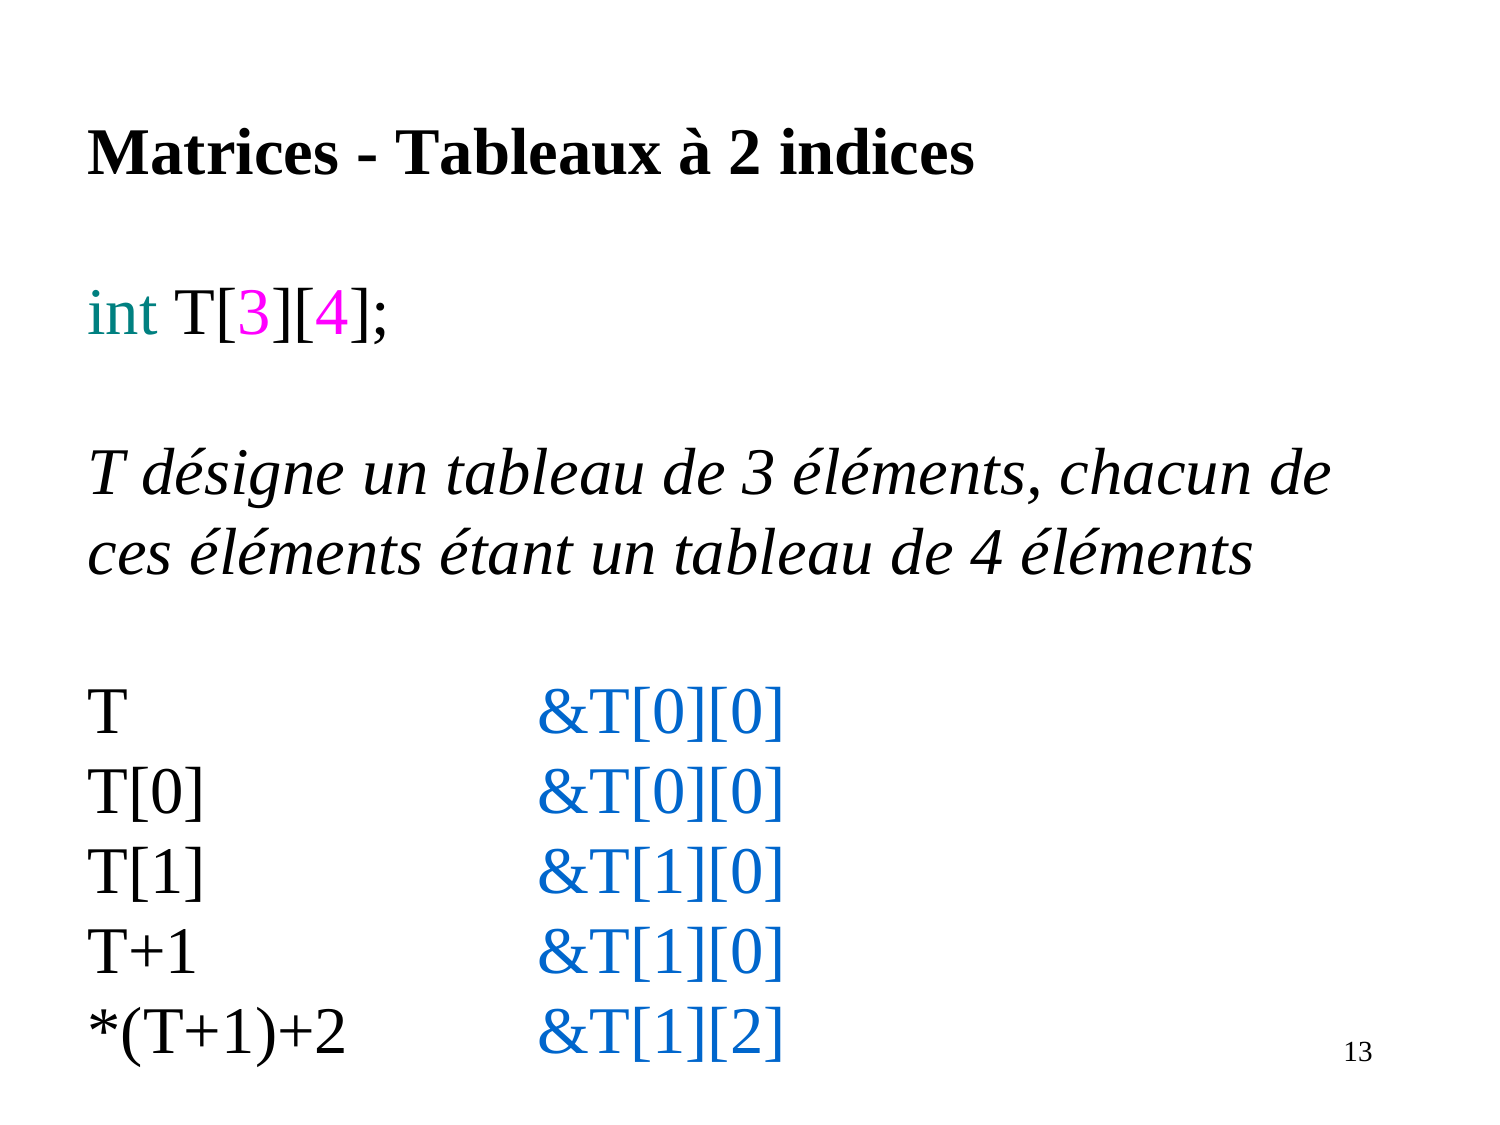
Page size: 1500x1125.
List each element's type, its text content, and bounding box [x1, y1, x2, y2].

text_box Matrices - Tableaux à 2 indices int T[3][4]; T désigne un tableau de 3 éléments, chacun de ces éléments étant un tableau de 4 éléments T &T[0][0] T[0] &T[0][0] T[1] &T[1][0] T+1 &T[1][0] *(T+1)+2 &T[1][2] [72, 99, 1367, 1075]
